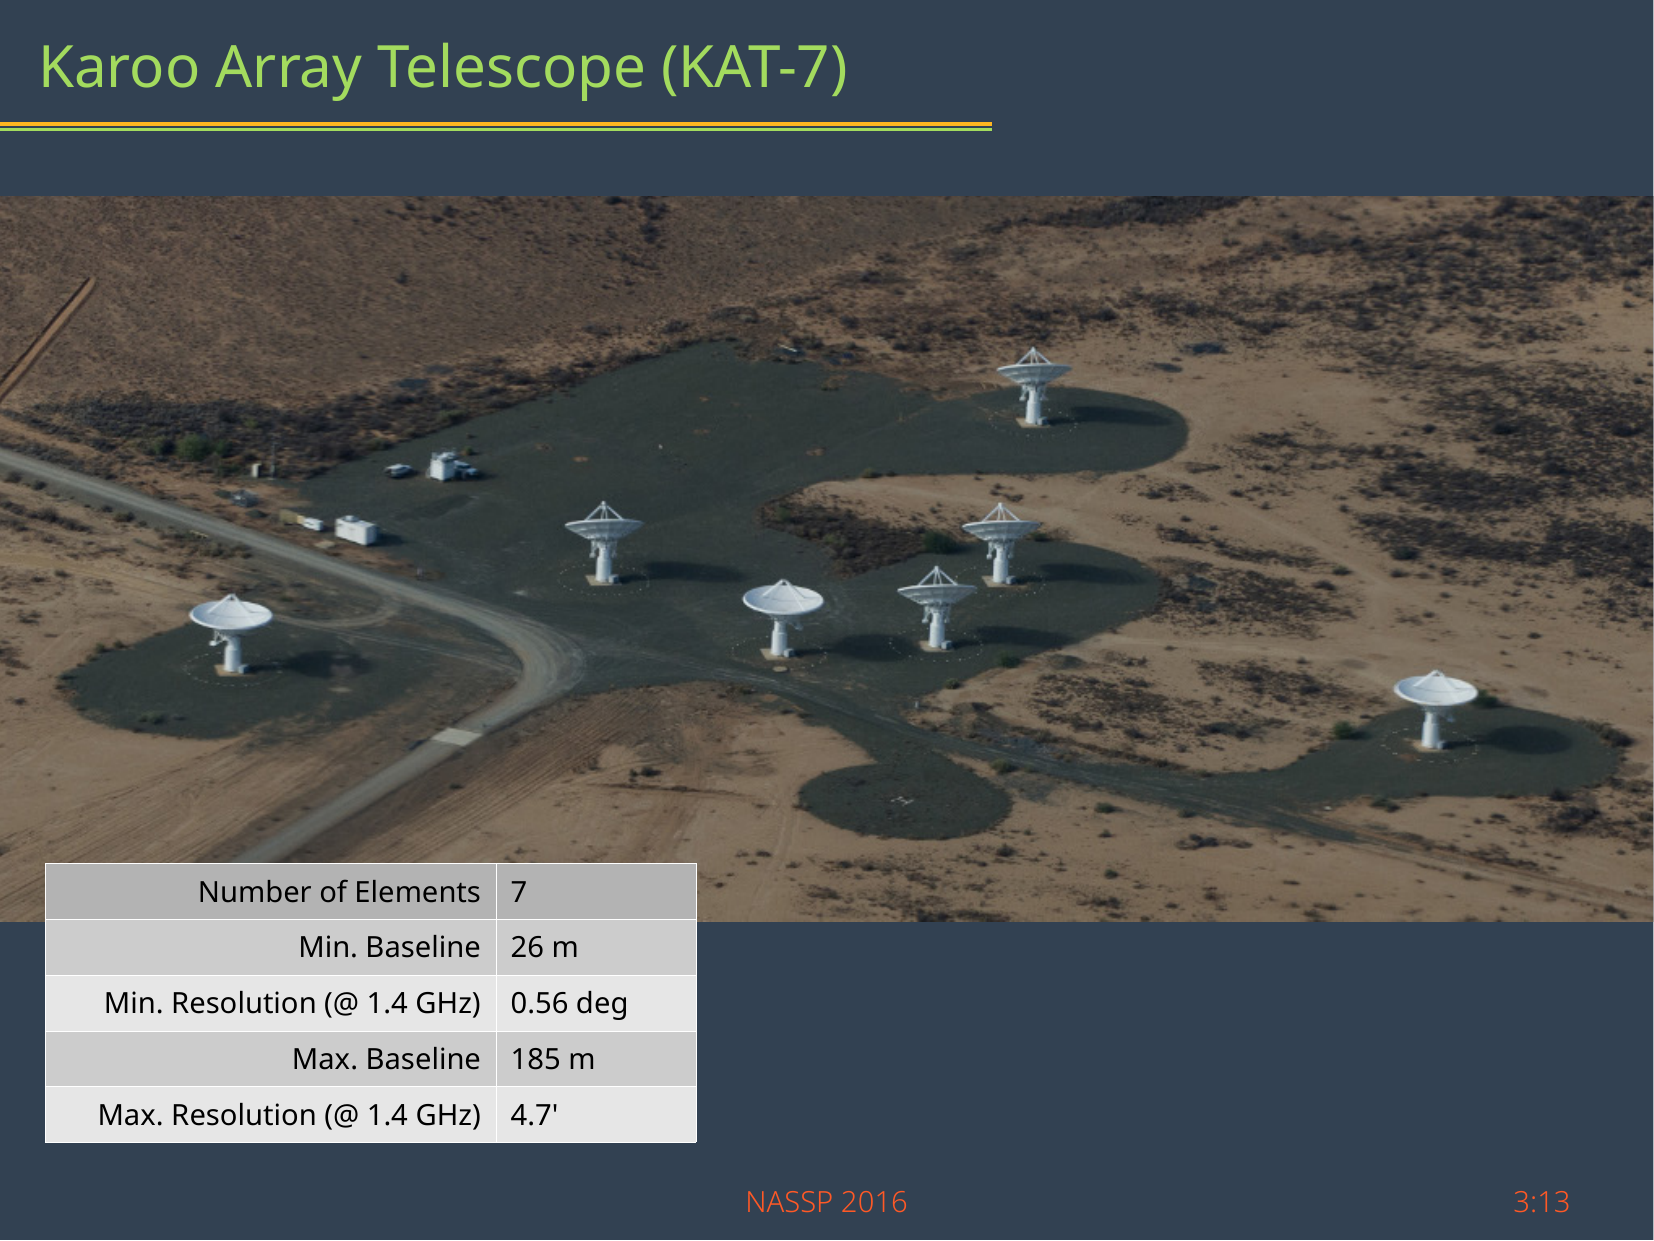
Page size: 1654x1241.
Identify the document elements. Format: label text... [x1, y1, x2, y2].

table_header Number of Elements [46, 864, 496, 919]
table_cell Min. Resolution (@ 1.4 GHz) [46, 976, 496, 1031]
table_cell 26 m [497, 920, 696, 975]
text_box Karoo Array Telescope (KAT-7) [23, 17, 1063, 103]
table_cell 0.56 deg [497, 976, 696, 1031]
table_cell Max. Resolution (@ 1.4 GHz) [46, 1087, 496, 1142]
picture [0, 196, 1654, 922]
table_cell Max. Baseline [46, 1032, 496, 1086]
table_cell Min. Baseline [46, 920, 496, 975]
table_cell 185 m [497, 1032, 696, 1086]
table_header 7 [497, 864, 696, 919]
table_cell 4.7' [497, 1087, 696, 1142]
